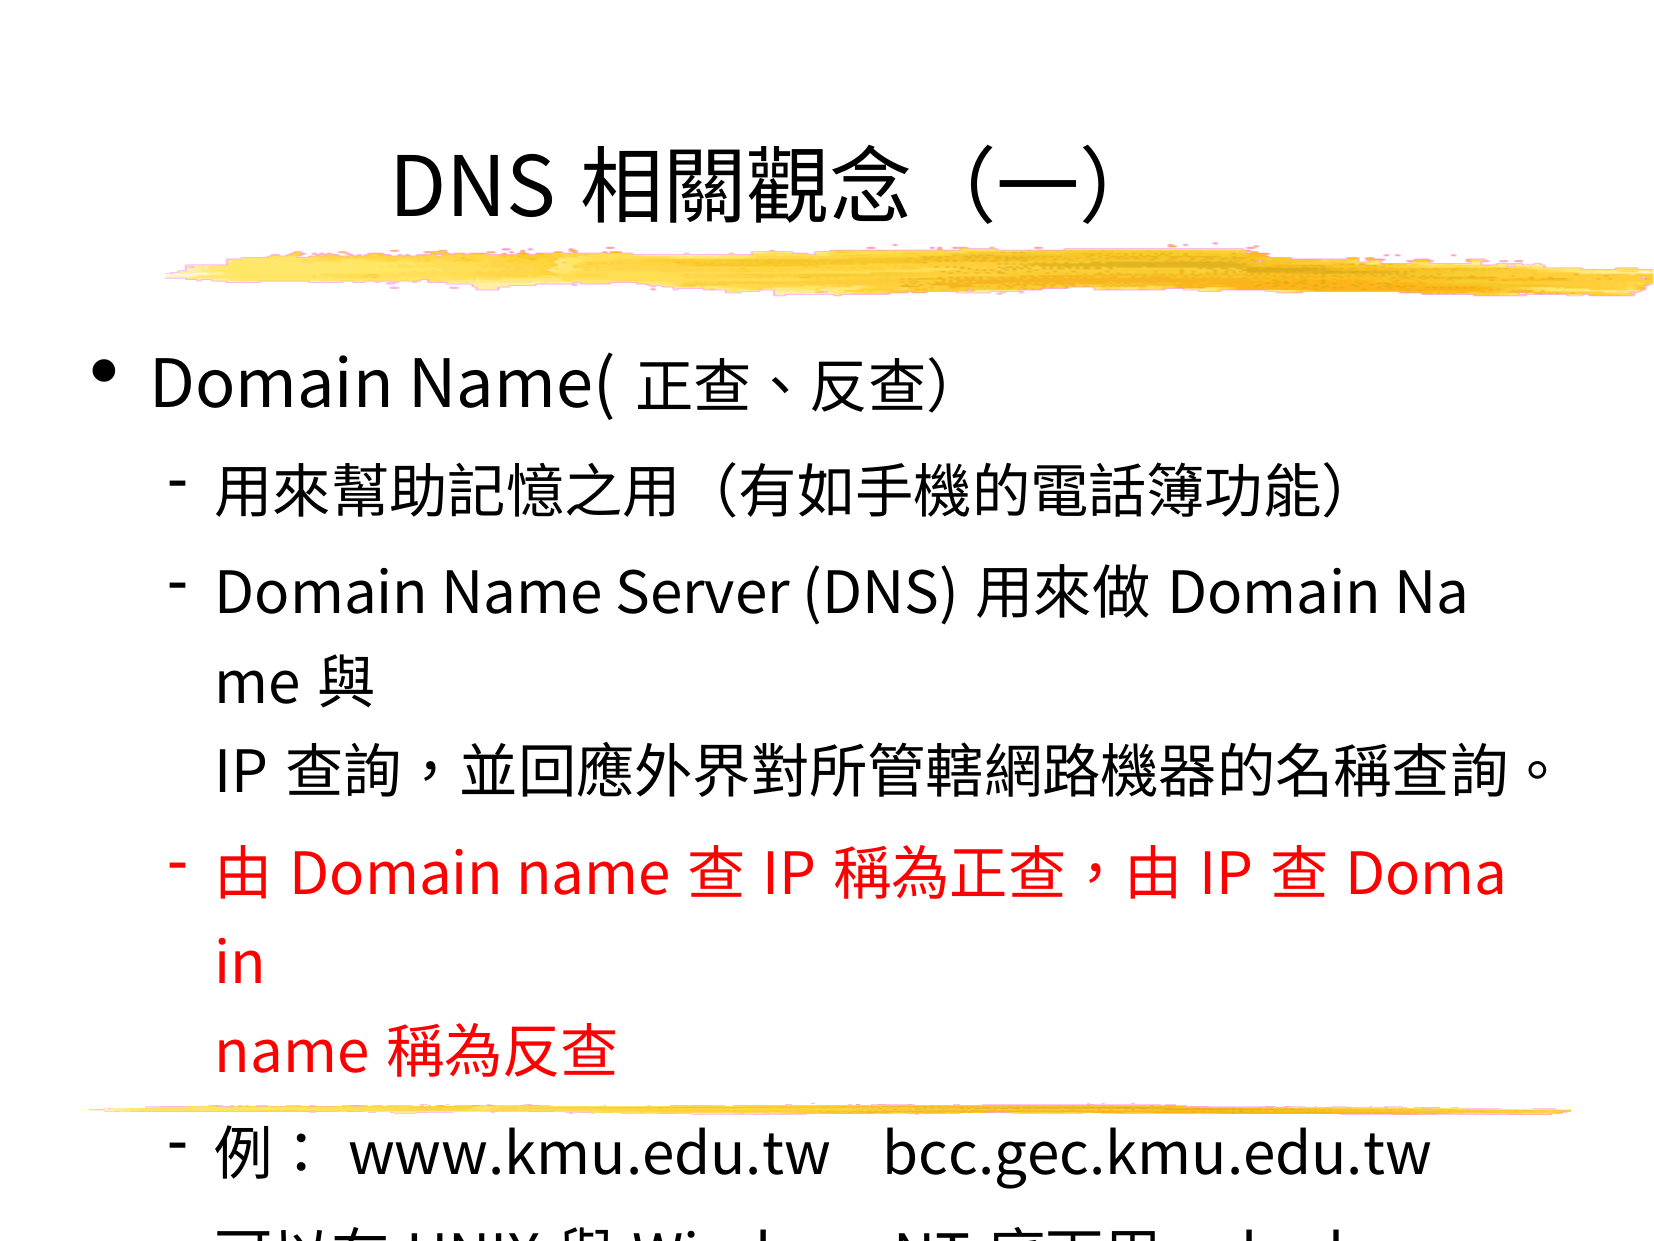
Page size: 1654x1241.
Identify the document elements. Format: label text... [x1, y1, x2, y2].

title DNS相關觀念（一） [73, 25, 1479, 249]
list Domain Name(正查、反查） 用來幫助記憶之用（有如手機的電話簿功能） Domain Name Server (DNS)用來做Domain Name與 IP查詢，並回應外界對所管轄網路機器的名稱查詢。 由Domain name查IP稱為正查，由IP查Domain name稱為反查 例：www.kmu.edu.tw bcc.gec.kmu.edu.tw 可以在UNIX與Windows NT底下用nslookup 名稱 來查對應的IP，用 nslookup IP來查對應的名稱。 [78, 316, 1530, 1140]
picture [165, 237, 1654, 308]
picture [1530, 1102, 1571, 1117]
